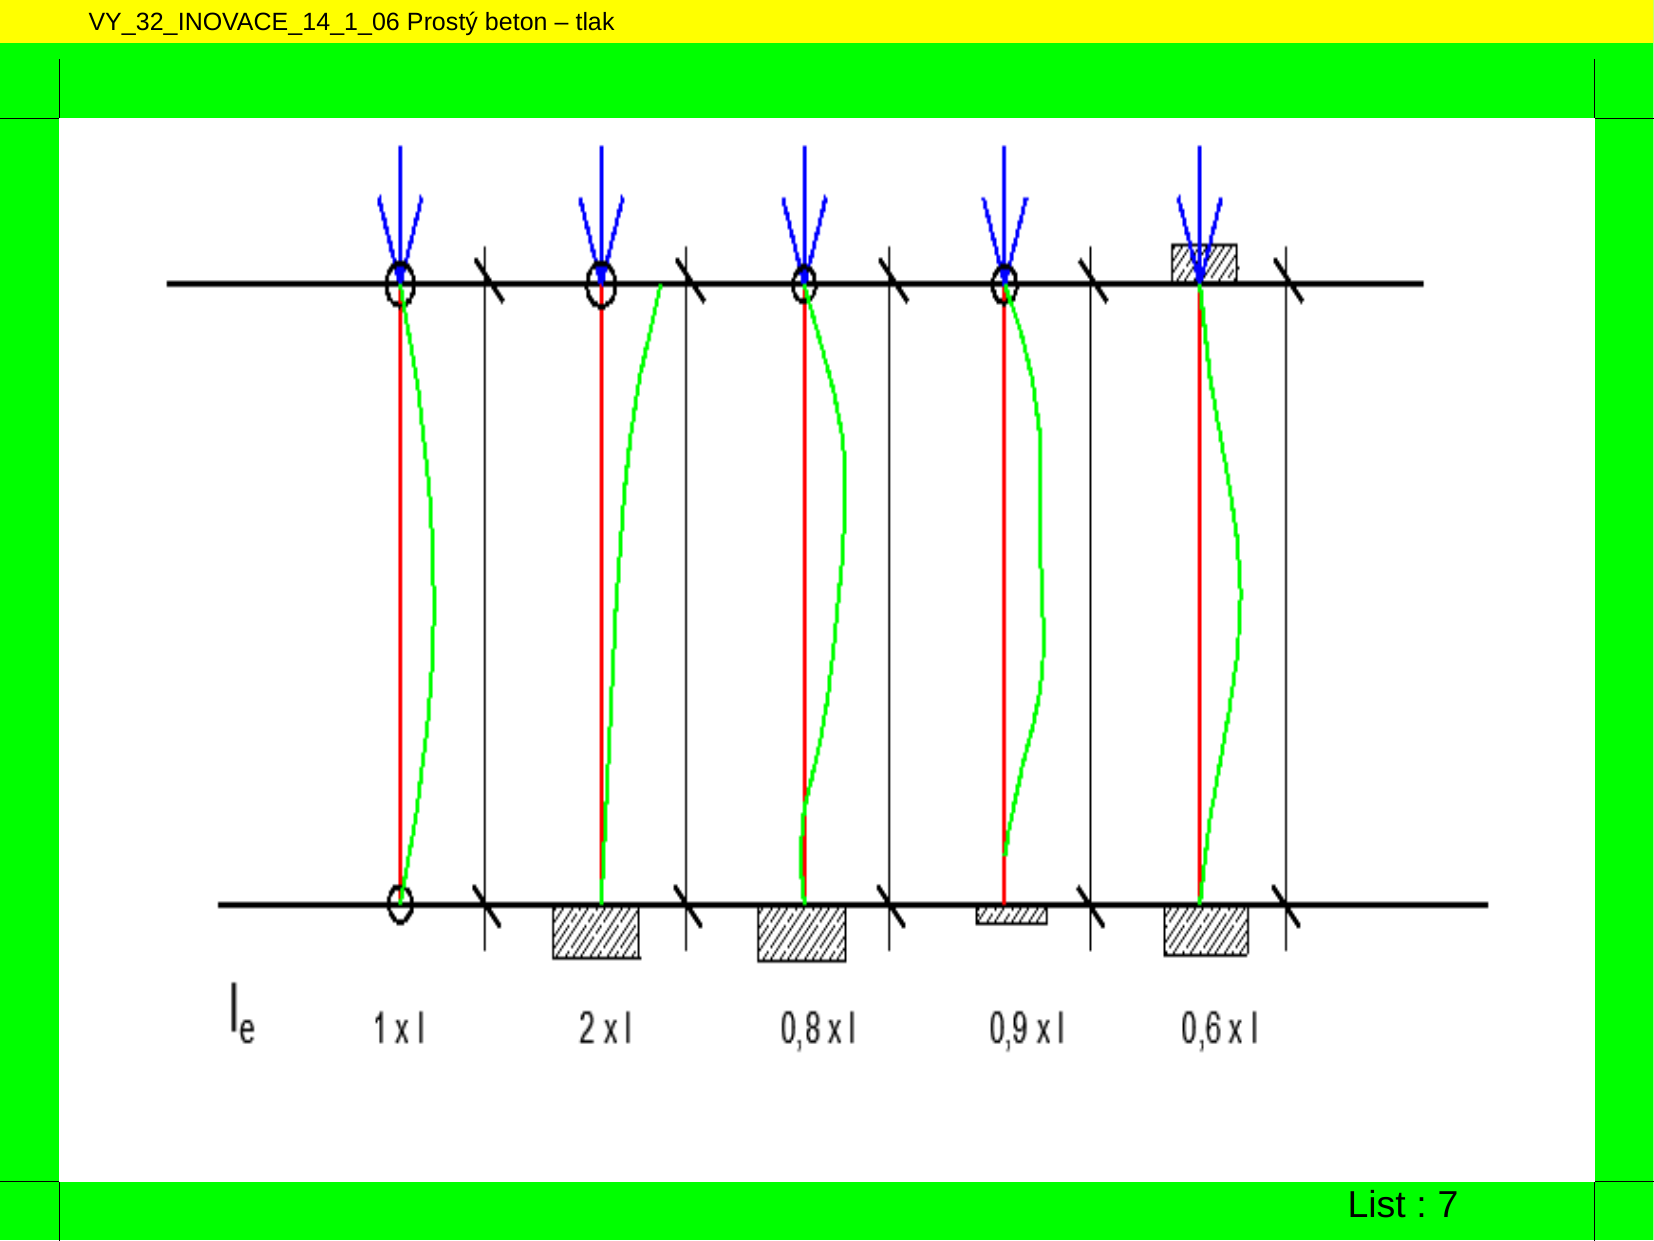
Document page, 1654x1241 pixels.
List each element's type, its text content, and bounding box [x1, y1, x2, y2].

picture [59, 118, 1595, 1182]
text_box VY_32_INOVACE_14_1_06 Prostý beton – tlak [0, 0, 1654, 43]
text_box List : <číslo> [1357, 1176, 1599, 1241]
